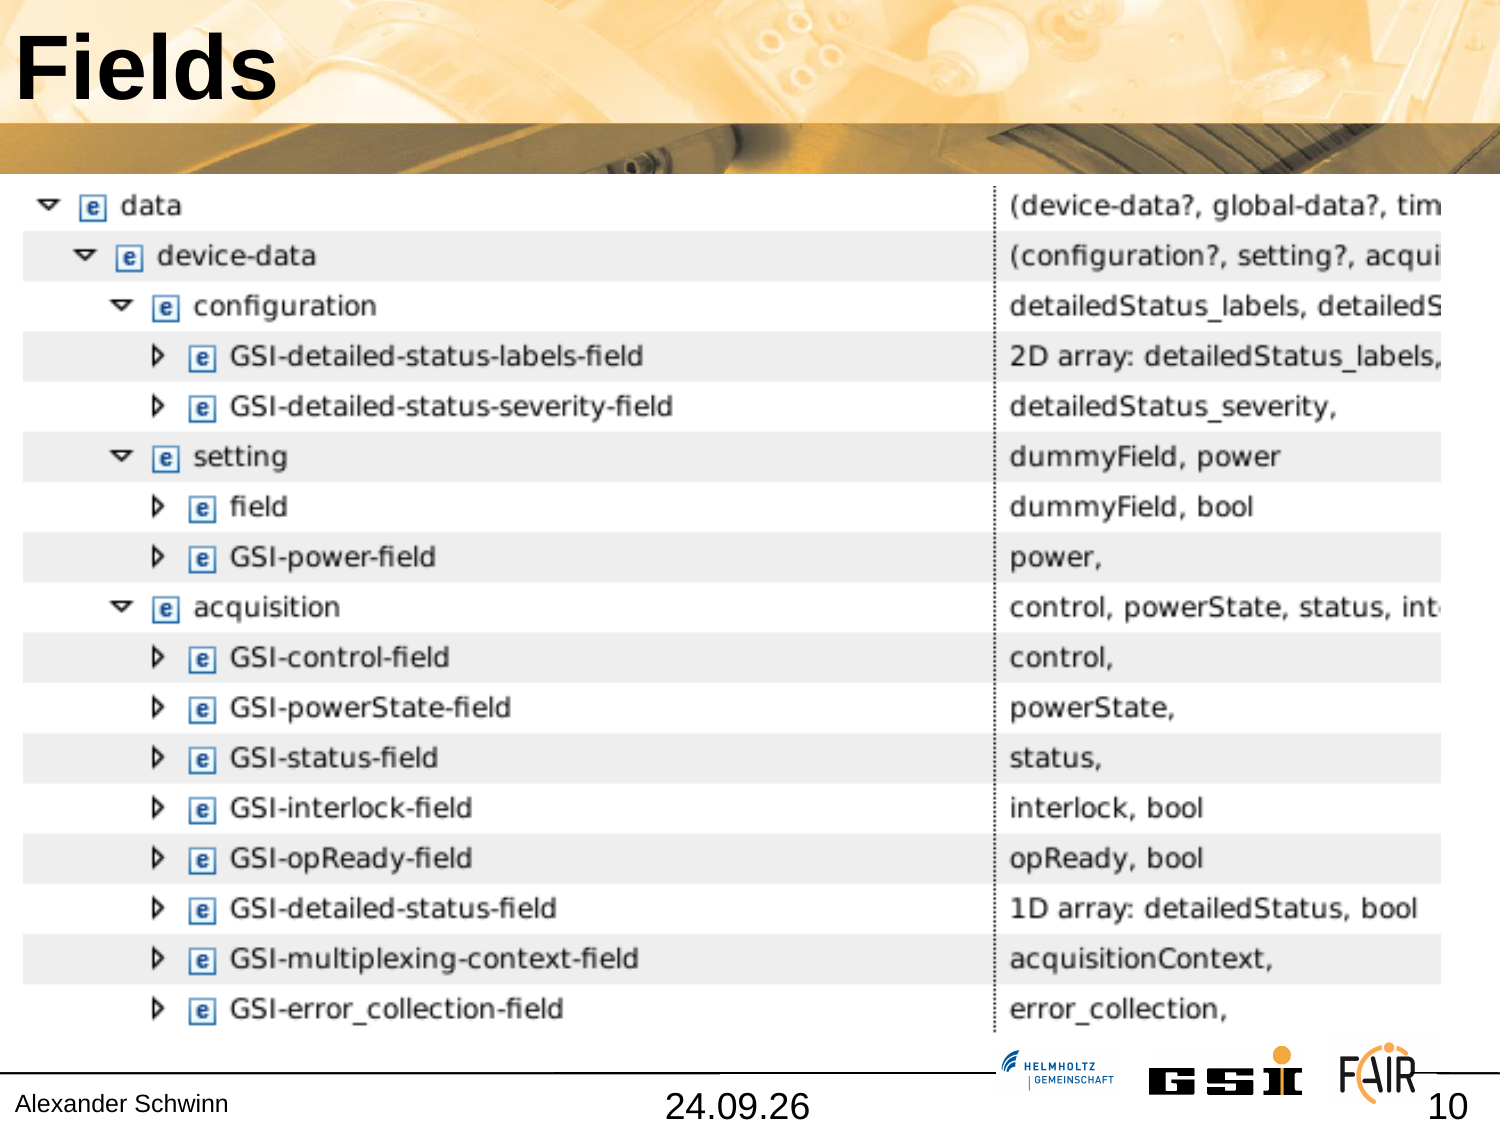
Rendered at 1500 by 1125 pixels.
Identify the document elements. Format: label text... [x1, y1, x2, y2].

picture [0, 126, 1500, 175]
picture [996, 1046, 1121, 1095]
picture [1149, 1046, 1302, 1095]
title Fields [0, 0, 1500, 126]
picture [23, 186, 1441, 1106]
